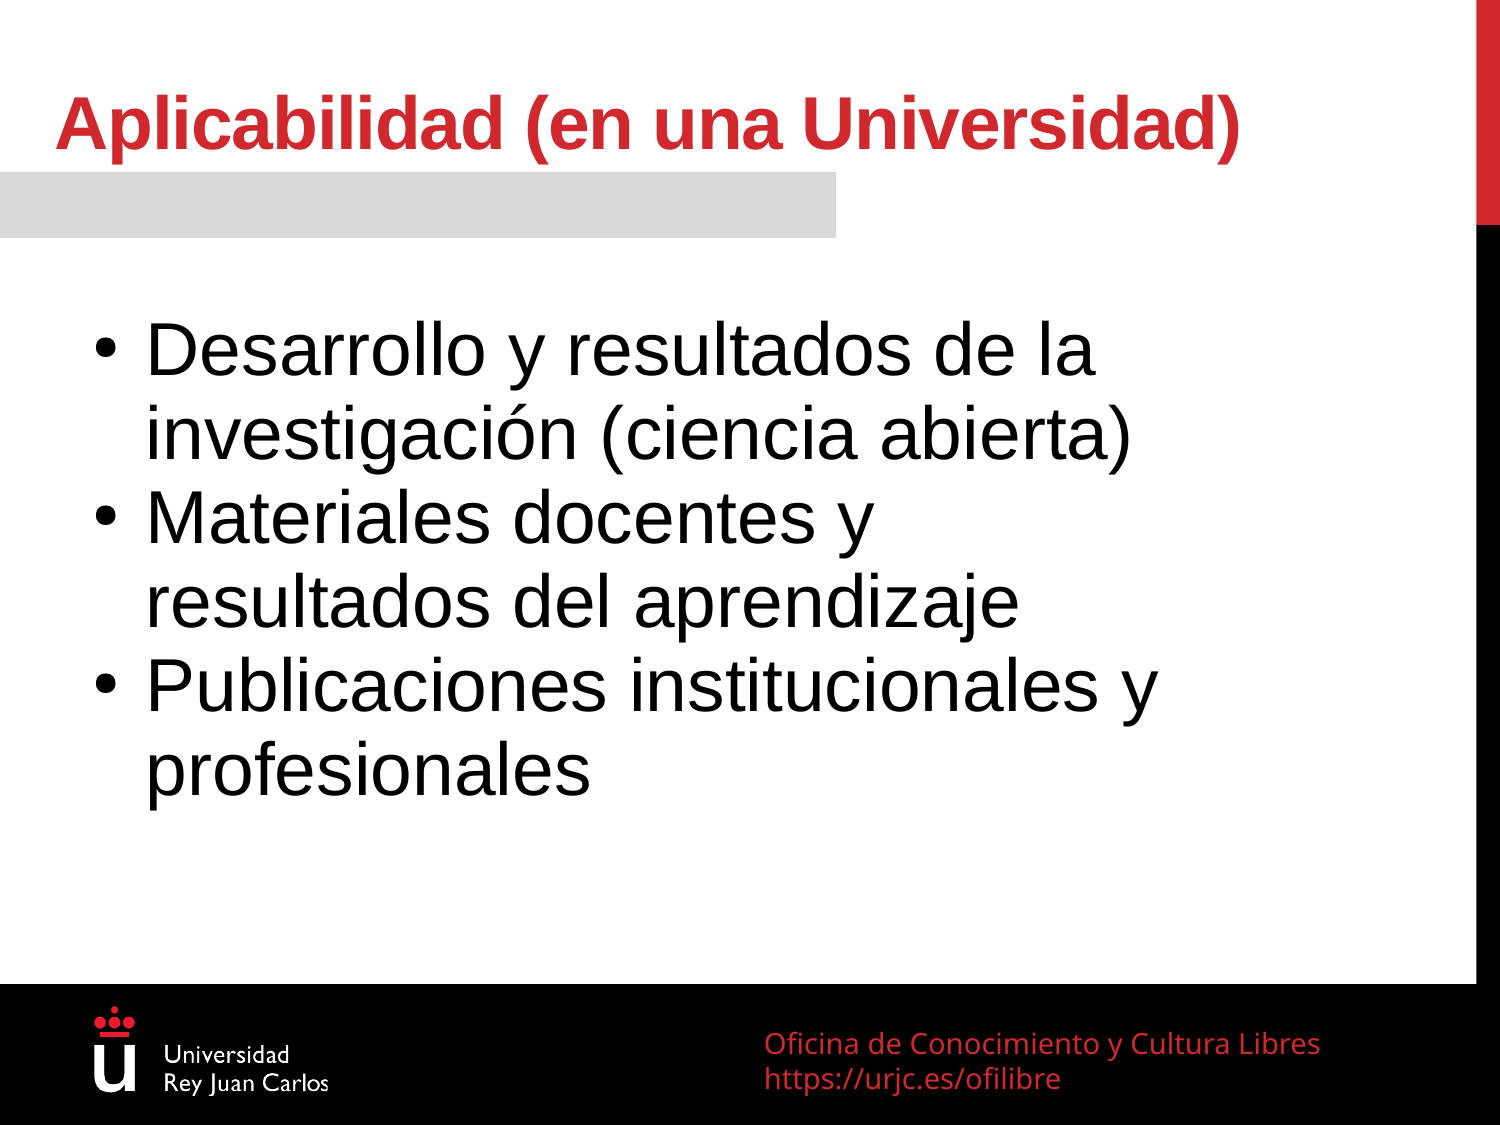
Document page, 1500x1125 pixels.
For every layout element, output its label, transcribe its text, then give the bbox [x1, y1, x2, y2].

text_box [0, 984, 1500, 1125]
text_box [0, 171, 837, 238]
text_box Desarrollo y resultados de la investigación (ciencia abierta) Materiales docentes y resultados del aprendizaje Publicaciones institucionales y profesionales [60, 299, 1254, 903]
title [75, 172, 1026, 250]
text_box Aplicabilidad (en una Universidad) [39, 24, 1366, 172]
text_box Oficina de Conocimiento y Cultura Libres https://urjc.es/ofilibre [748, 1017, 1500, 1125]
picture [94, 1006, 328, 1096]
